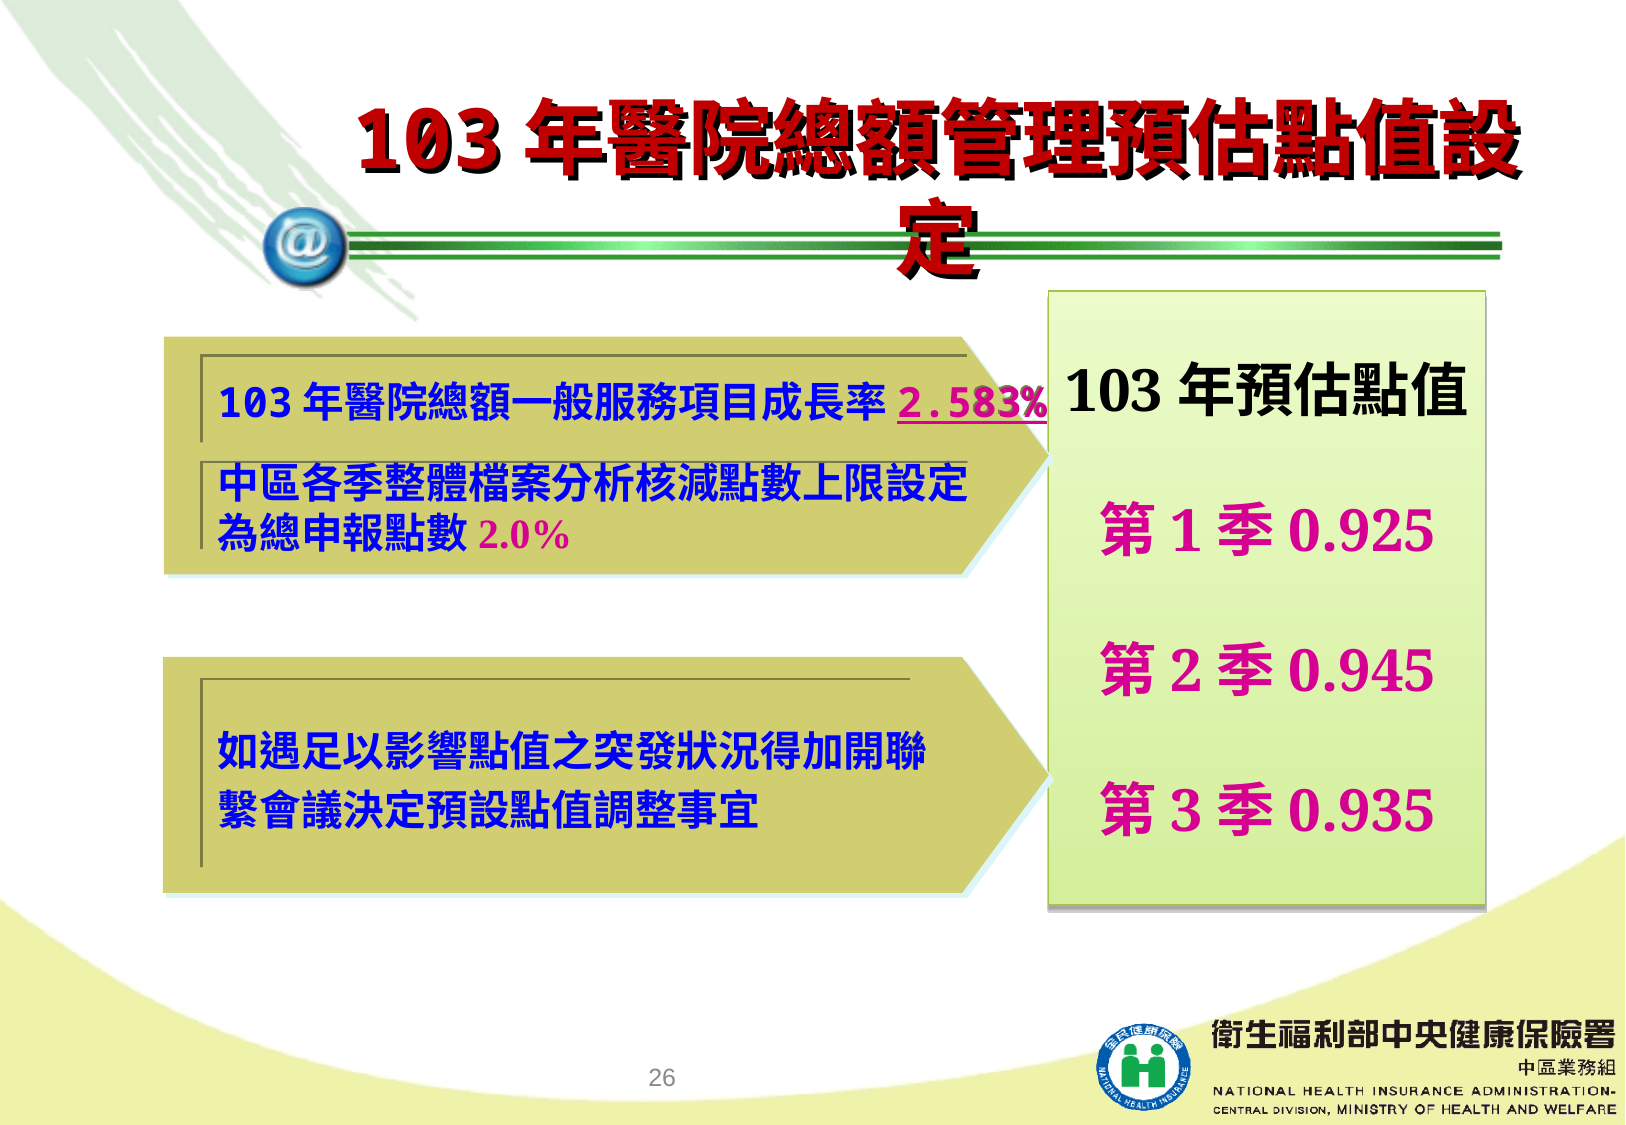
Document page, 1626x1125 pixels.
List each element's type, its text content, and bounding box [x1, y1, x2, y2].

title 103年醫院總額管理預估點值設定 [304, 78, 1569, 209]
text_box [633, 1046, 1013, 1107]
text_box [163, 336, 1049, 575]
text_box [162, 656, 1049, 893]
text_box 中區各季整體檔案分析核減點數上限設定 為總申報點數2.0% [203, 463, 969, 551]
text_box 103年醫院總額一般服務項目成長率2.583% [203, 357, 969, 444]
text_box 103年預估點值 第1季0.925 第2季0.945 第3季0.935 [1048, 290, 1486, 906]
text_box 如遇足以影響點值之突發狀況得加開聯 繫會議決定預設點值調整事宜 [203, 680, 912, 869]
